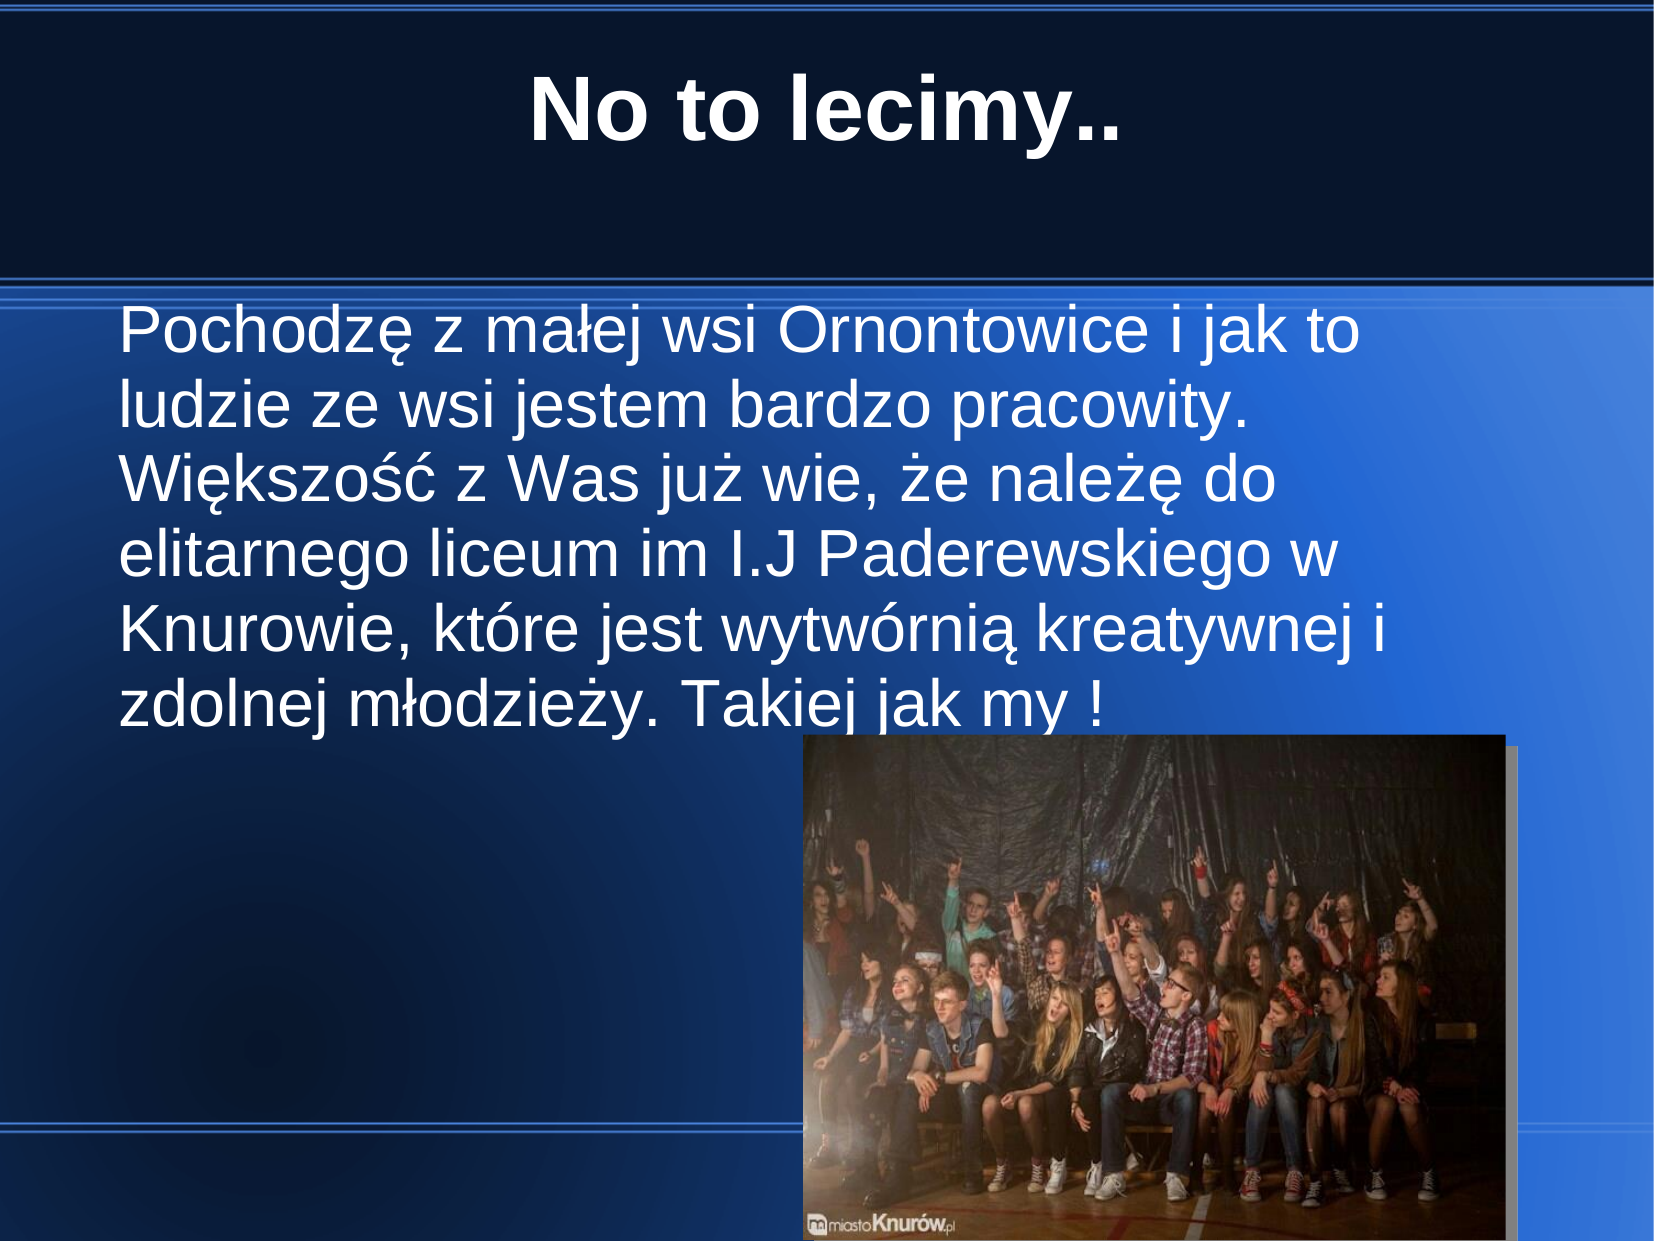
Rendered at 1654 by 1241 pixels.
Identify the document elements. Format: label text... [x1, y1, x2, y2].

picture [0, 0, 1654, 1241]
title No to lecimy.. [82, 5, 1571, 213]
text_box [803, 734, 1506, 1241]
list Pochodzę z małej wsi Ornontowice i jak to ludzie ze wsi jestem bardzo pracowity. Większość z Was już wie, że należę do elitarnego liceum im I.J Paderewskiego w Knurowie, które jest wytwórnią kreatywnej i zdolnej młodzieży. Takiej jak my ! [47, 291, 1536, 1111]
